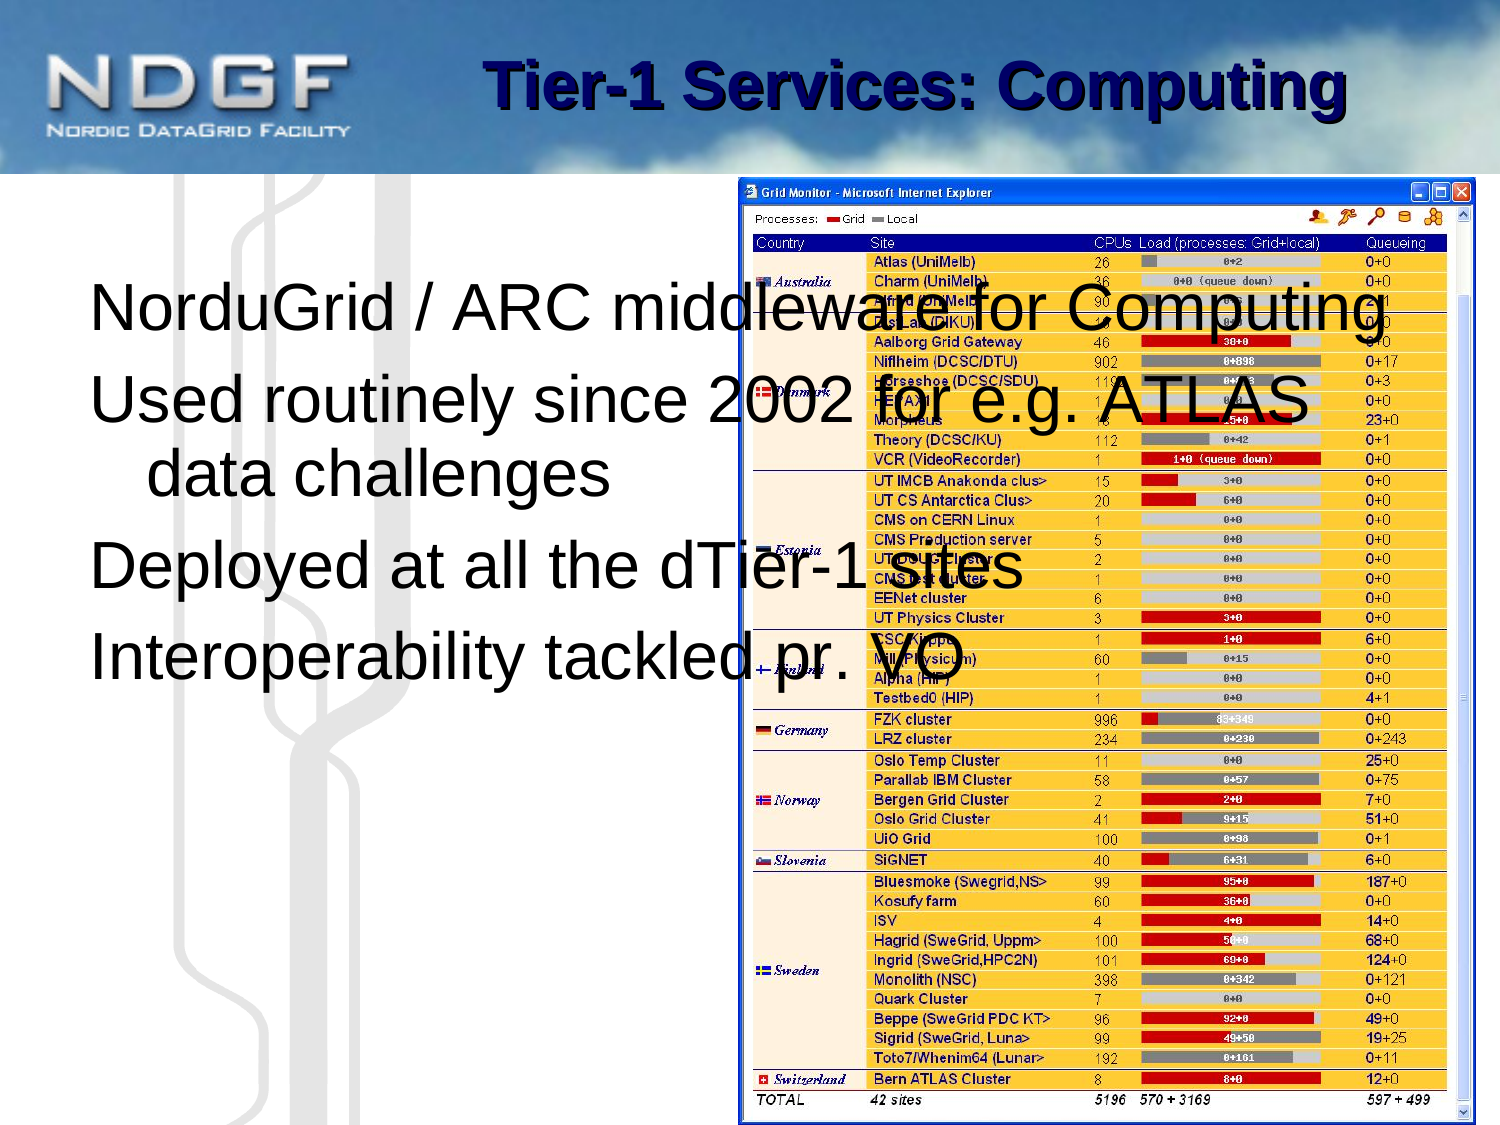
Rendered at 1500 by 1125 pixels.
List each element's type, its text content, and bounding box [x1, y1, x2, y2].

picture [0, 0, 1500, 1125]
list NorduGrid / ARC middleware for Computing Used routinely since 2002 for e.g. ATLAS data challenges Deployed at all the dTier-1 sites Interoperability tackled pr. VO [75, 262, 1426, 1006]
picture [738, 177, 1476, 1125]
title Tier-1 Services: Computing [372, 19, 1459, 149]
